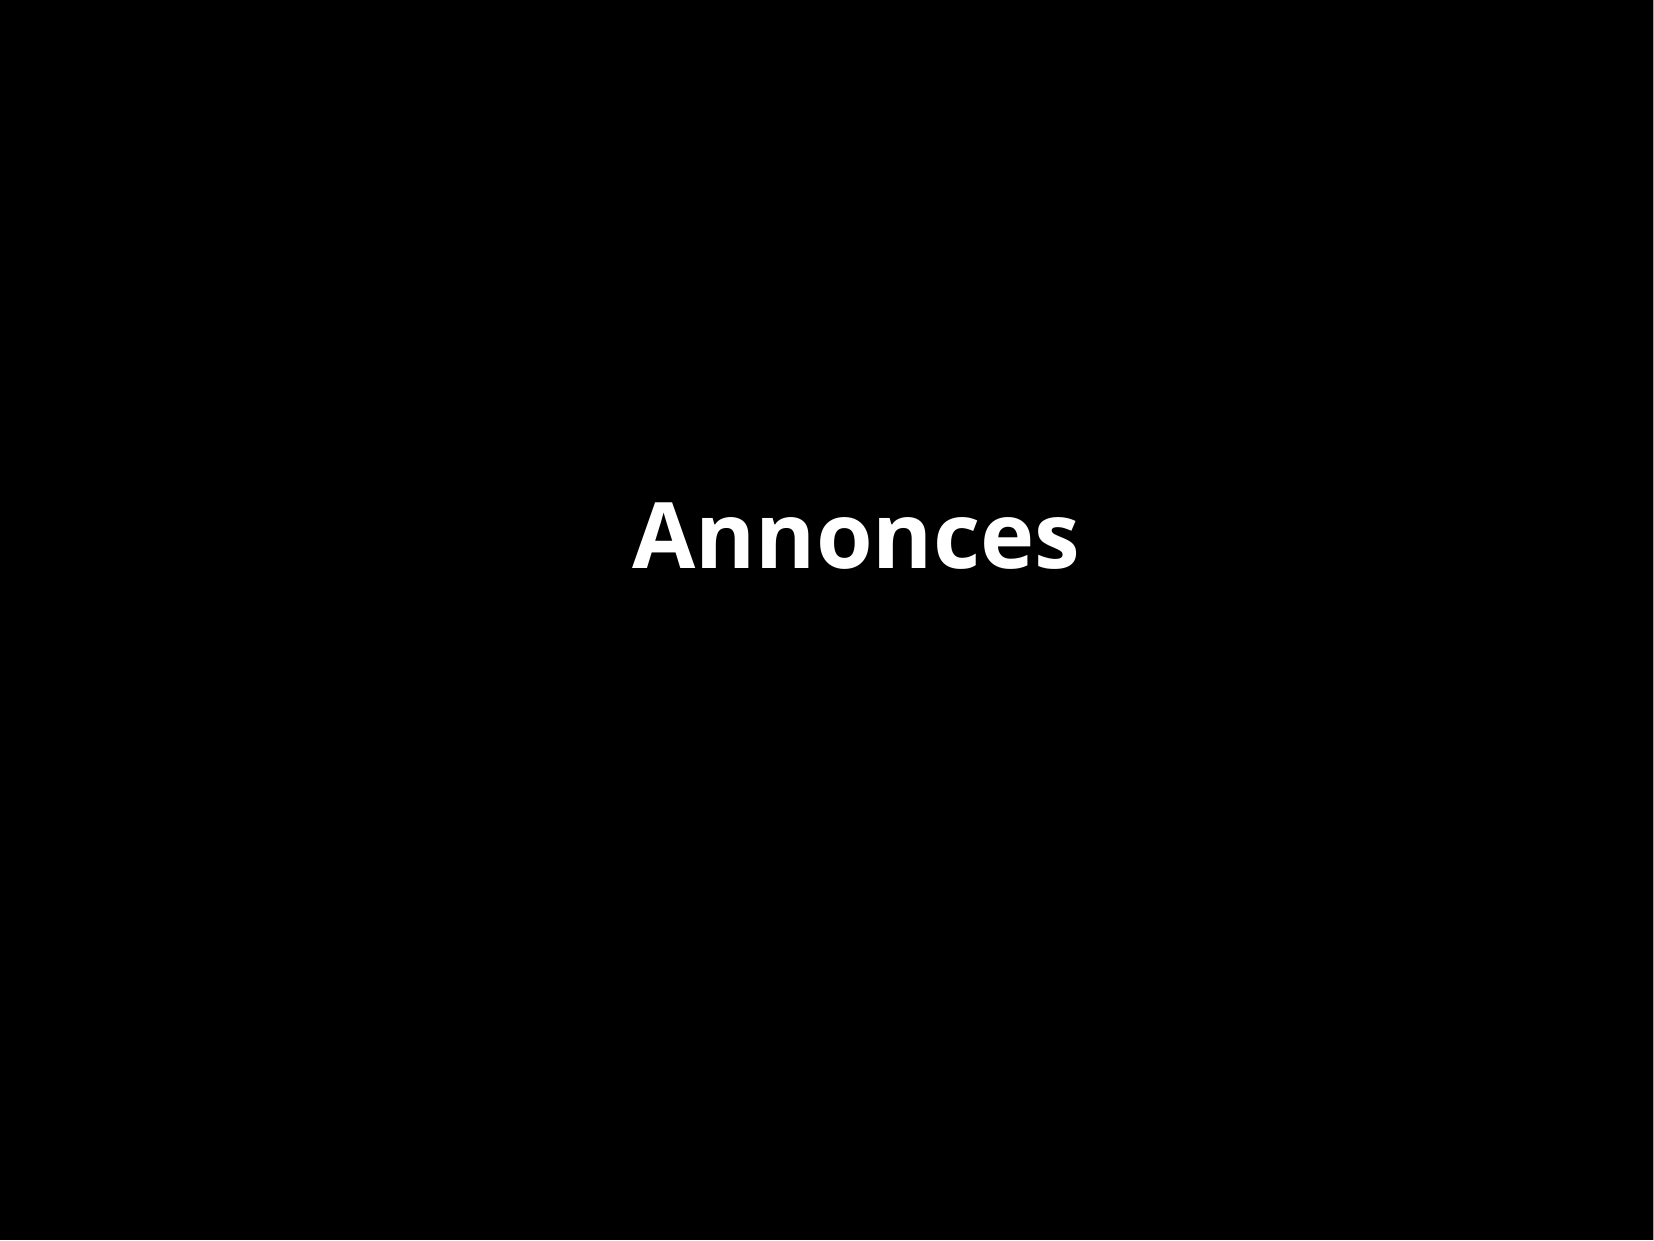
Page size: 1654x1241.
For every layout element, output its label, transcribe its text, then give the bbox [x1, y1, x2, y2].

text_box Annonces [88, 88, 1625, 975]
